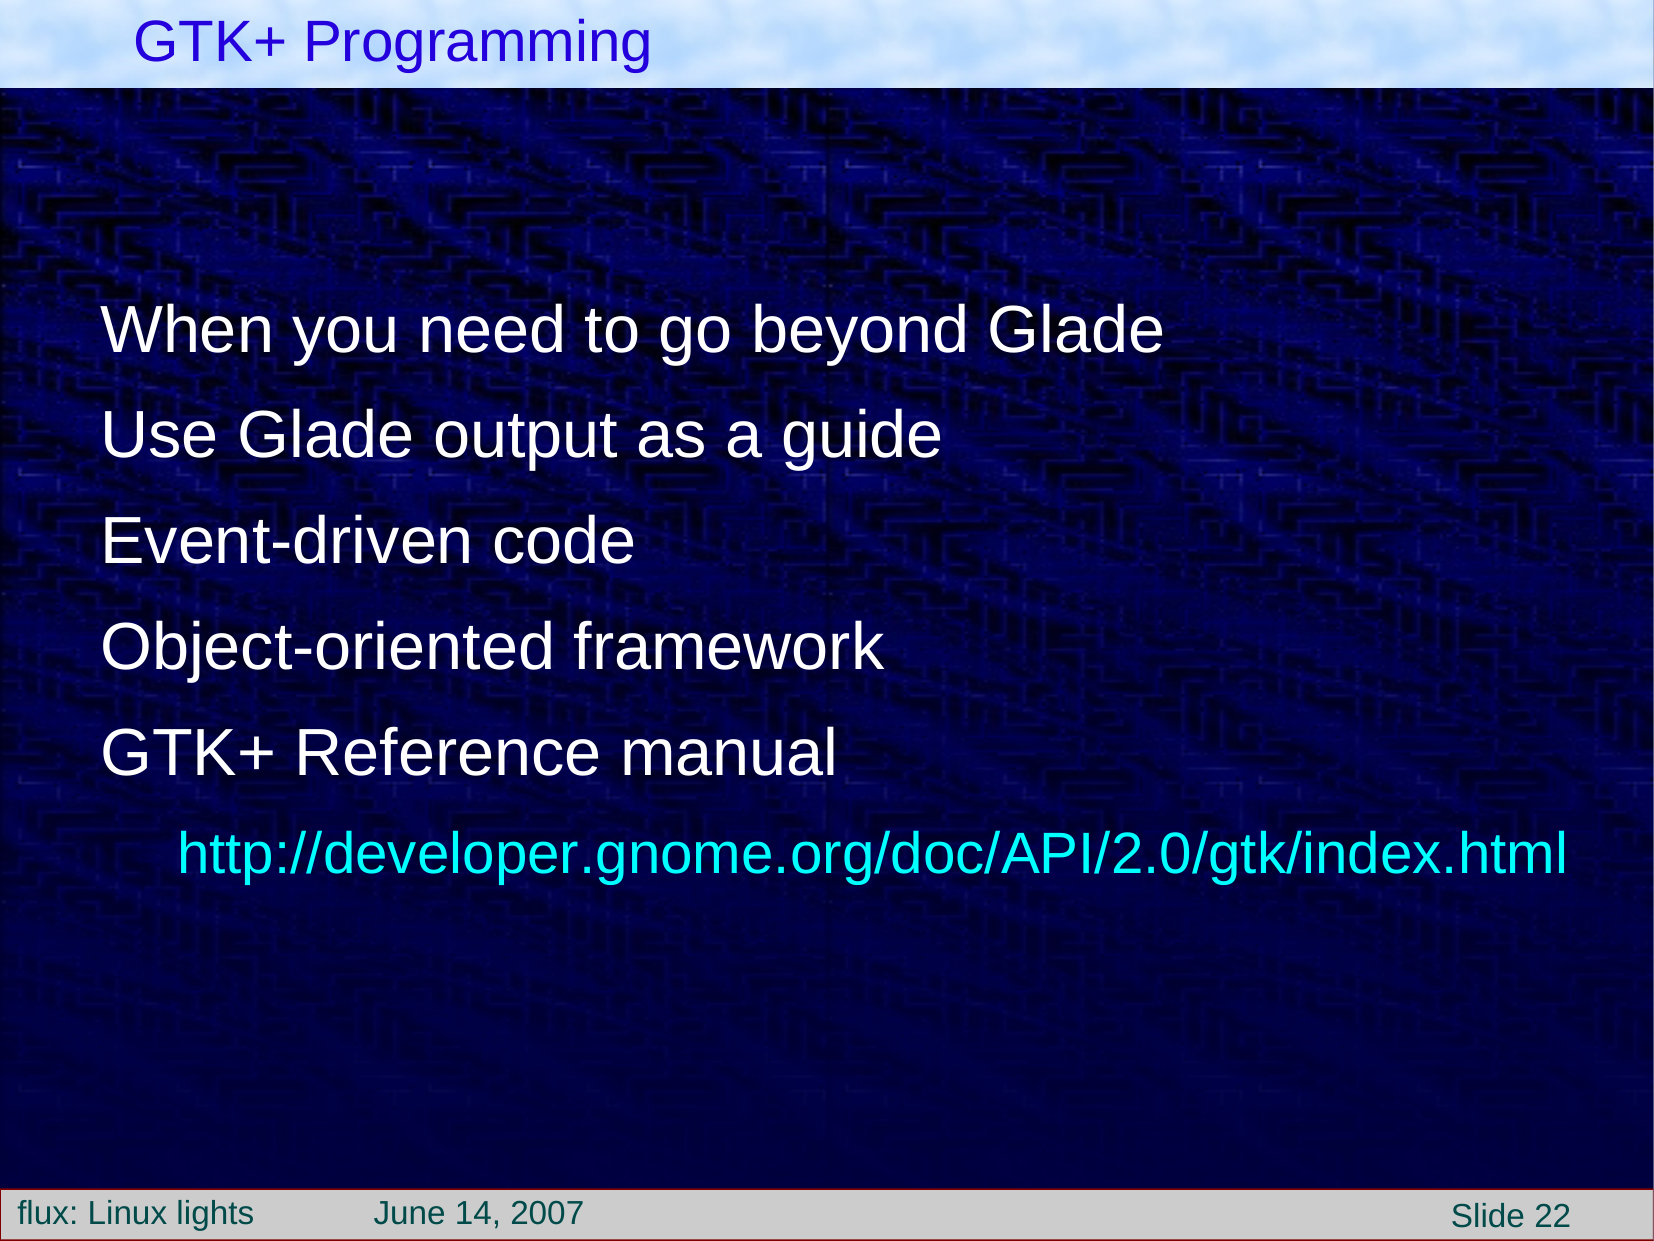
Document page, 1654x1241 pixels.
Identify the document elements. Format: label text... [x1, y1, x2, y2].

text_box Slide <number> [1436, 1189, 1654, 1241]
text_box flux: Linux lights June 14, 2007 [2, 1186, 713, 1241]
text_box GTK+ Programming [0, 0, 1654, 88]
picture [0, 88, 1654, 1189]
list When you need to go beyond Glade Use Glade output as a guide Event-driven code Object-oriented framework GTK+ Reference manual http://developer.gnome.org/doc/API/2.0/gtk/index.html [82, 290, 1634, 1094]
text_box [713, 1189, 1436, 1241]
